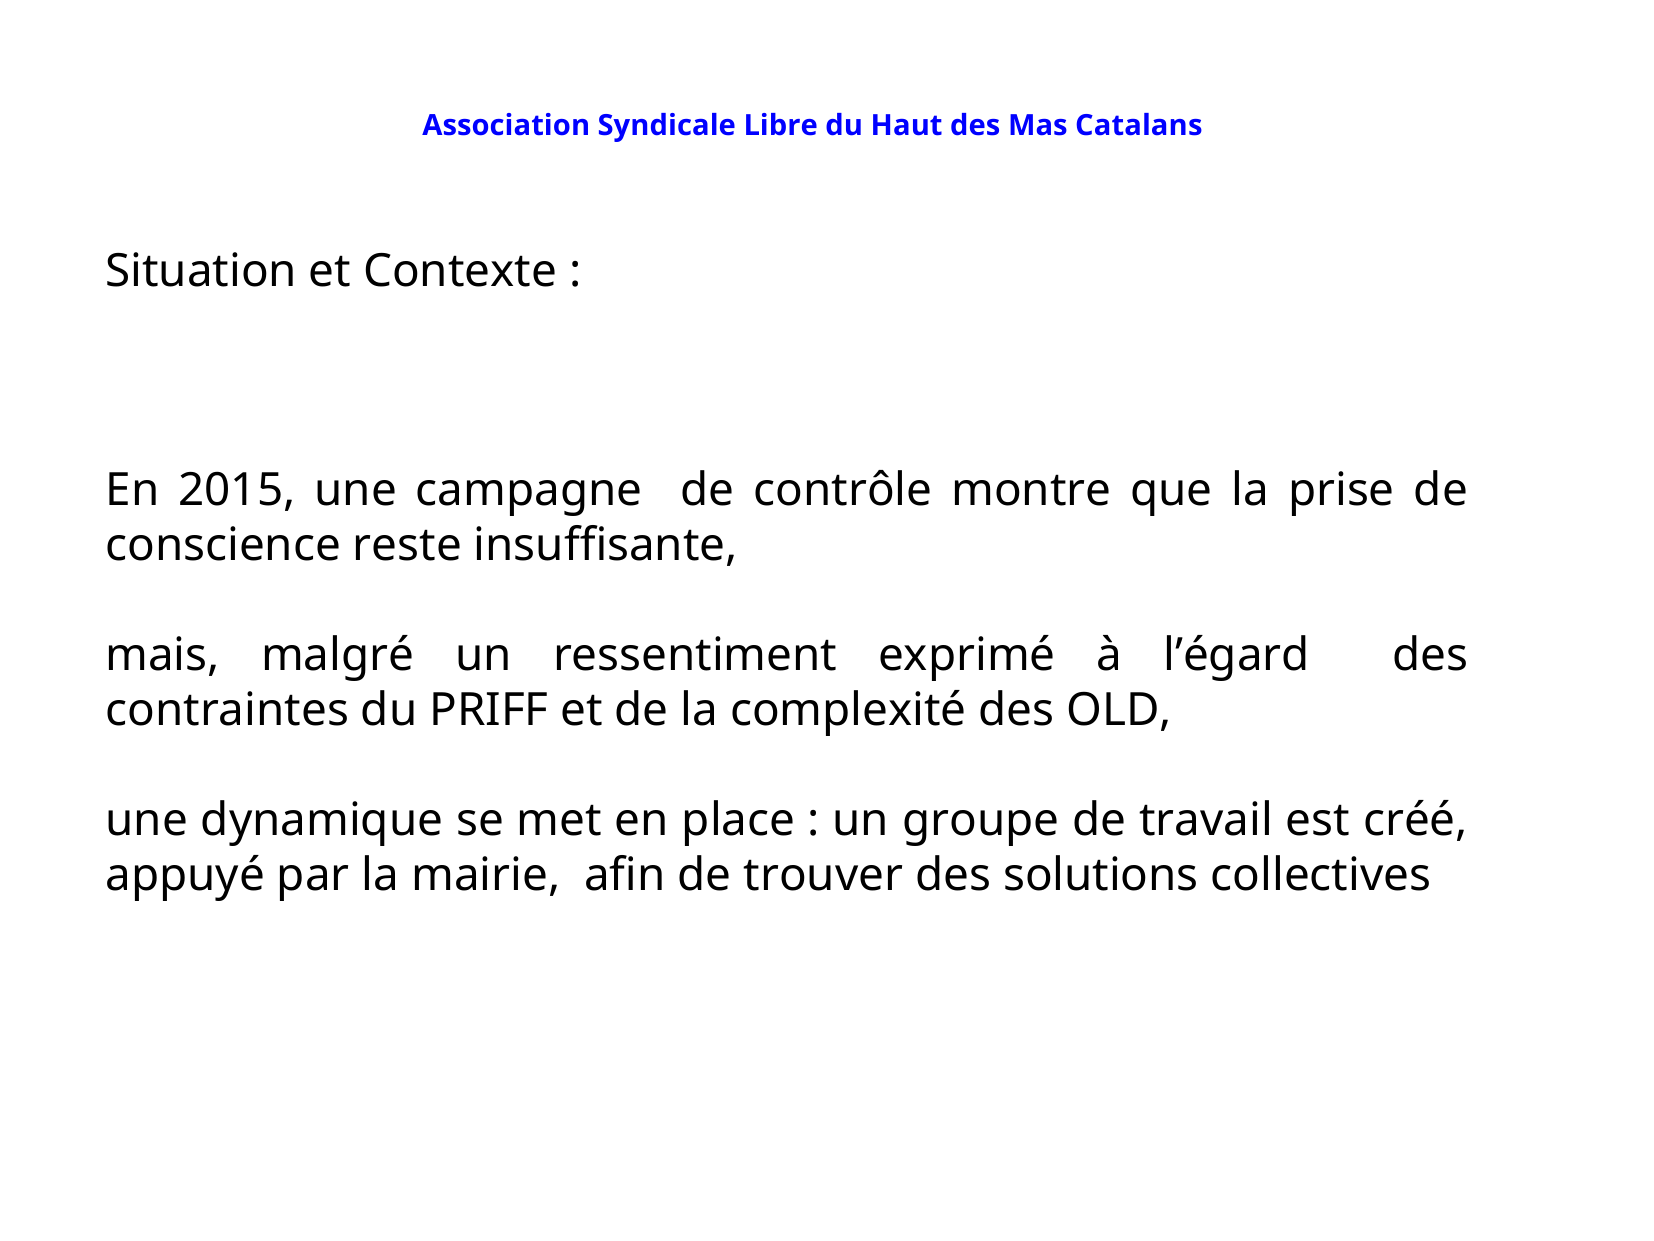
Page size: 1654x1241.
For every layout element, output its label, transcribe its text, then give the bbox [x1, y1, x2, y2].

text_box Situation et Contexte : En 2015, une campagne de contrôle montre que la prise de conscience reste insuffisante, mais, malgré un ressentiment exprimé à l’égard des contraintes du PRIFF et de la complexité des OLD, une dynamique se met en place : un groupe de travail est créé, appuyé par la mairie, afin de trouver des solutions collectives [90, 232, 1506, 1241]
title Association Syndicale Libre du Haut des Mas Catalans [110, 82, 1516, 166]
